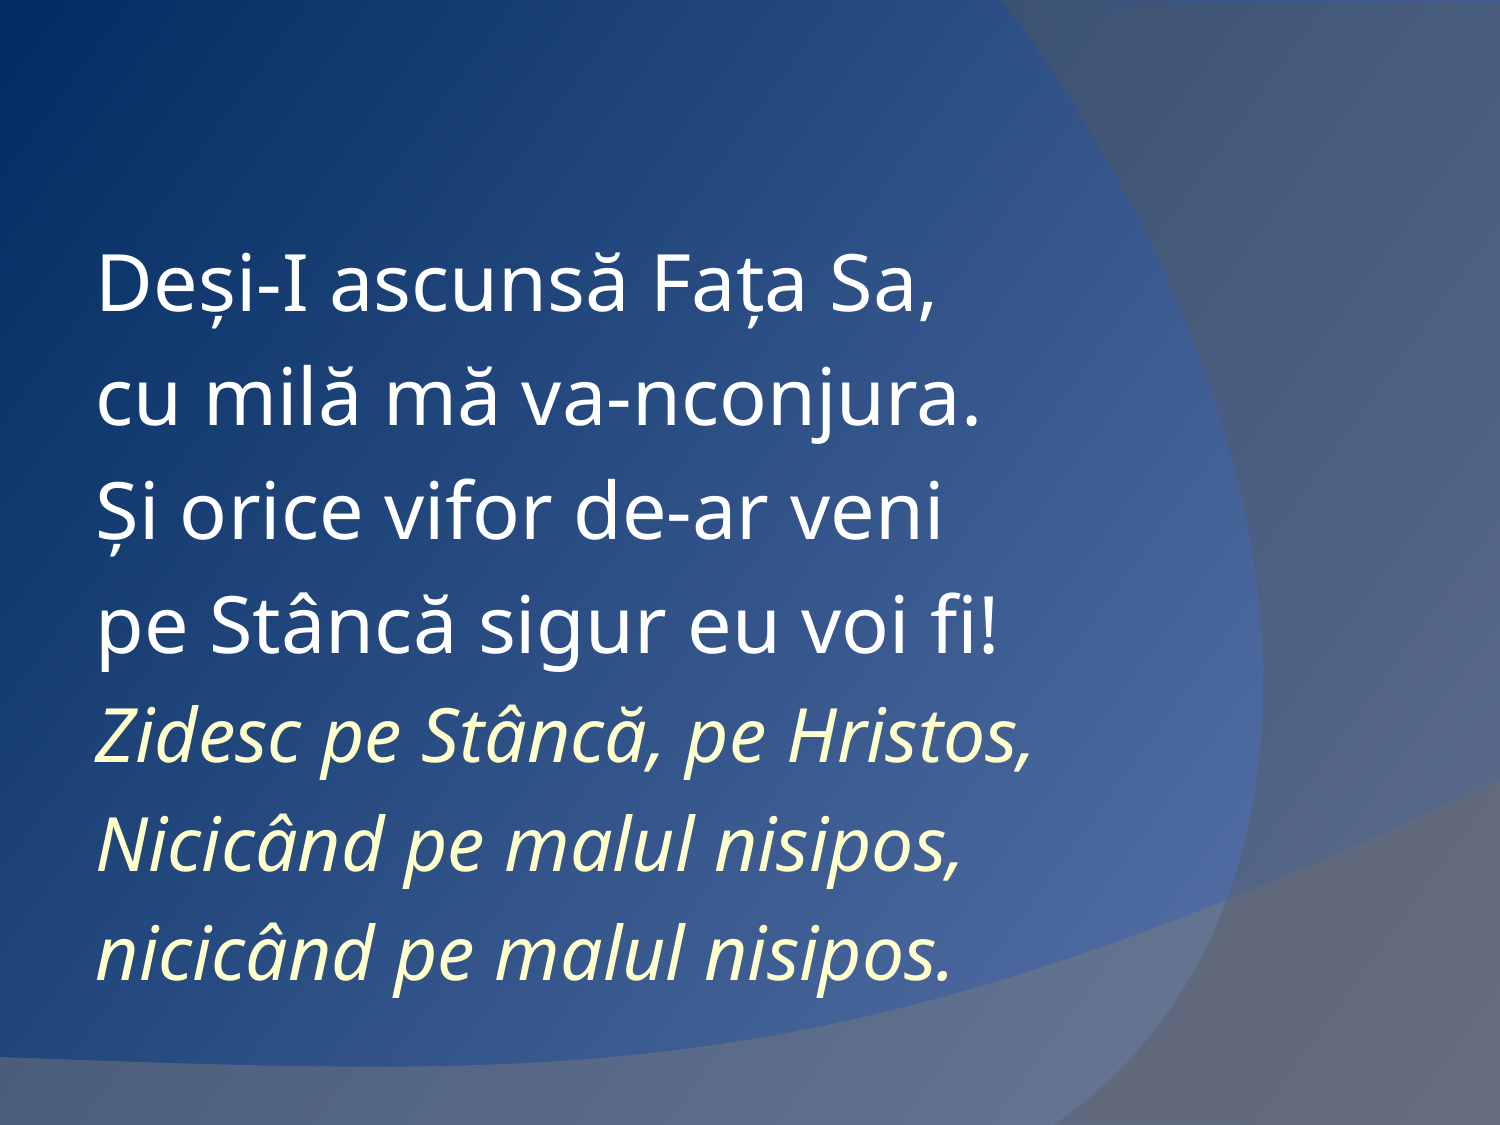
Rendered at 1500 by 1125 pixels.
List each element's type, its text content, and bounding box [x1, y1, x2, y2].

list Deşi-I ascunsă Faţa Sa, cu milă mă va-nconjura. Şi orice vifor de-ar veni pe Stâncă sigur eu voi fi! Zidesc pe Stâncă, pe Hristos, Nicicând pe malul nisipos, nicicând pe malul nisipos. [75, 224, 1426, 1005]
title [75, 45, 1426, 224]
